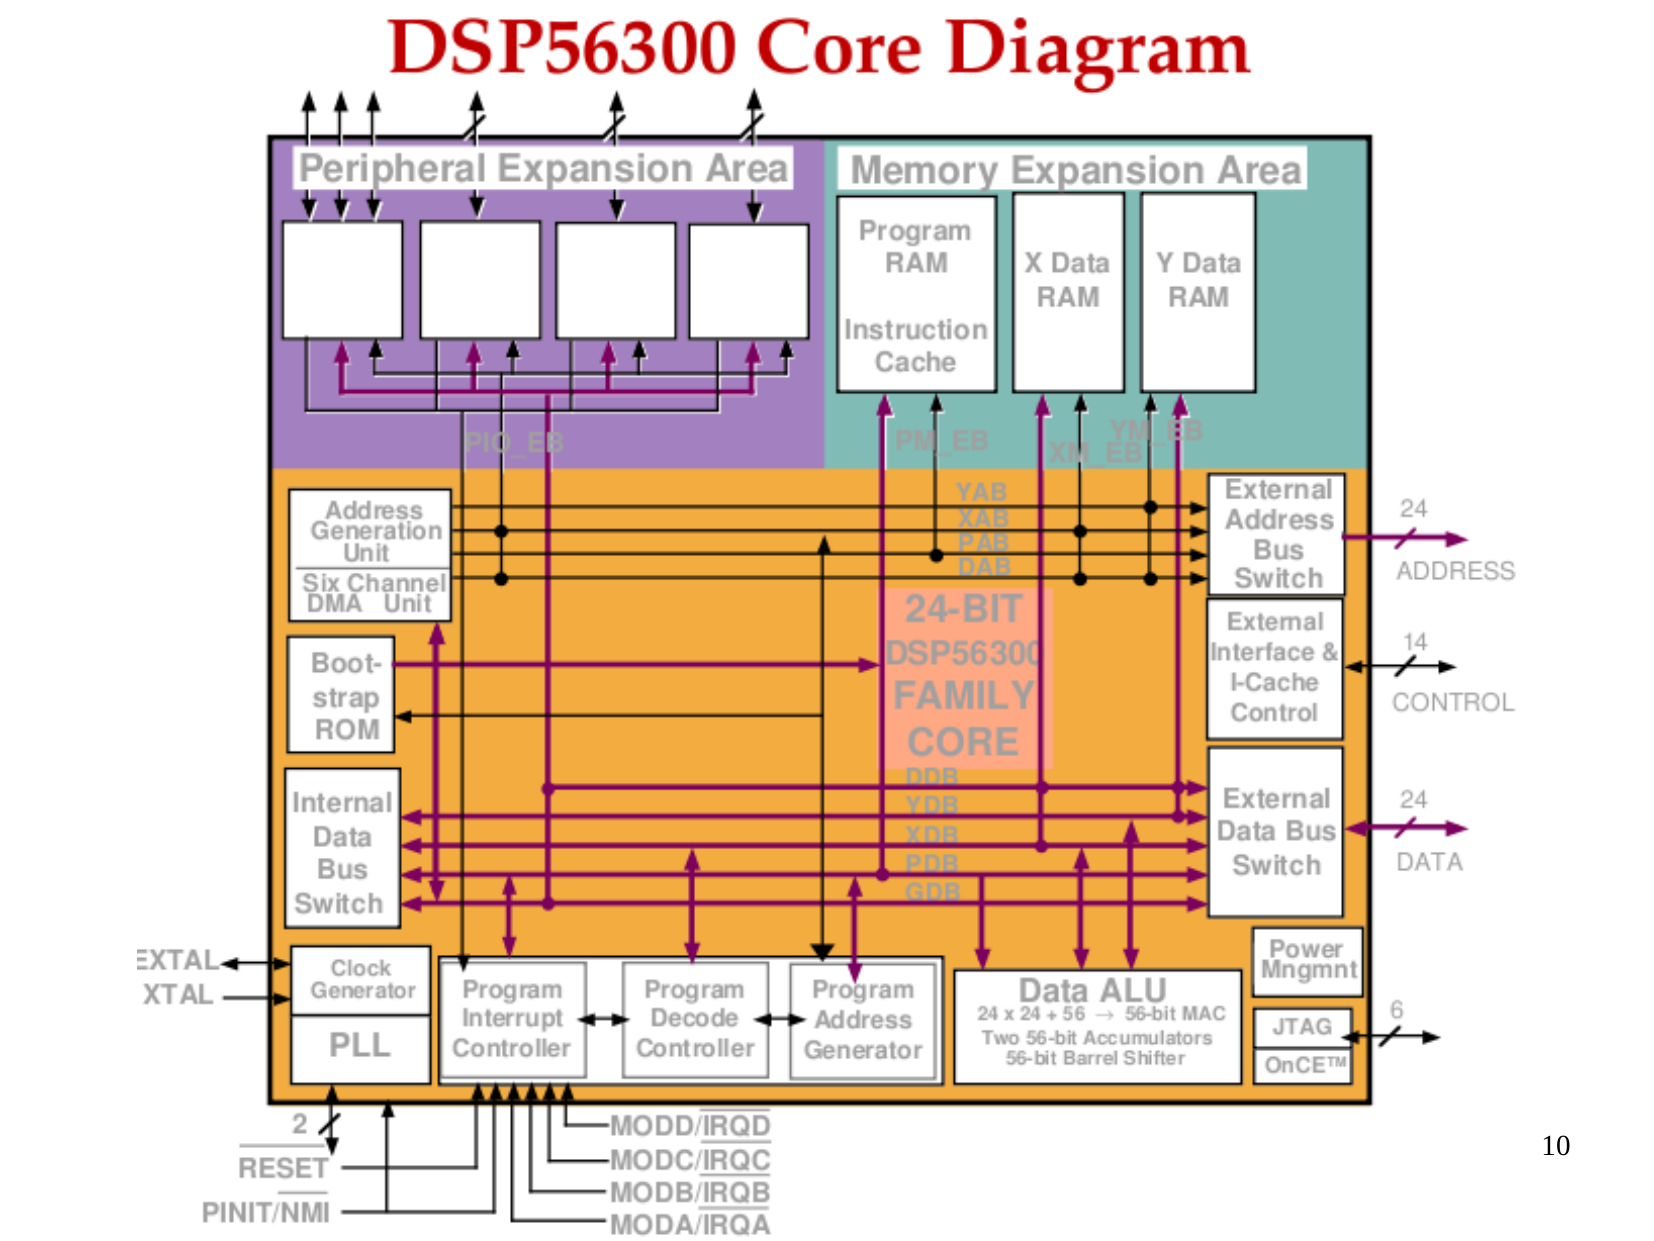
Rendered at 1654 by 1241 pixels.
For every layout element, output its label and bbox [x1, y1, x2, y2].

picture [137, 2, 1520, 1241]
